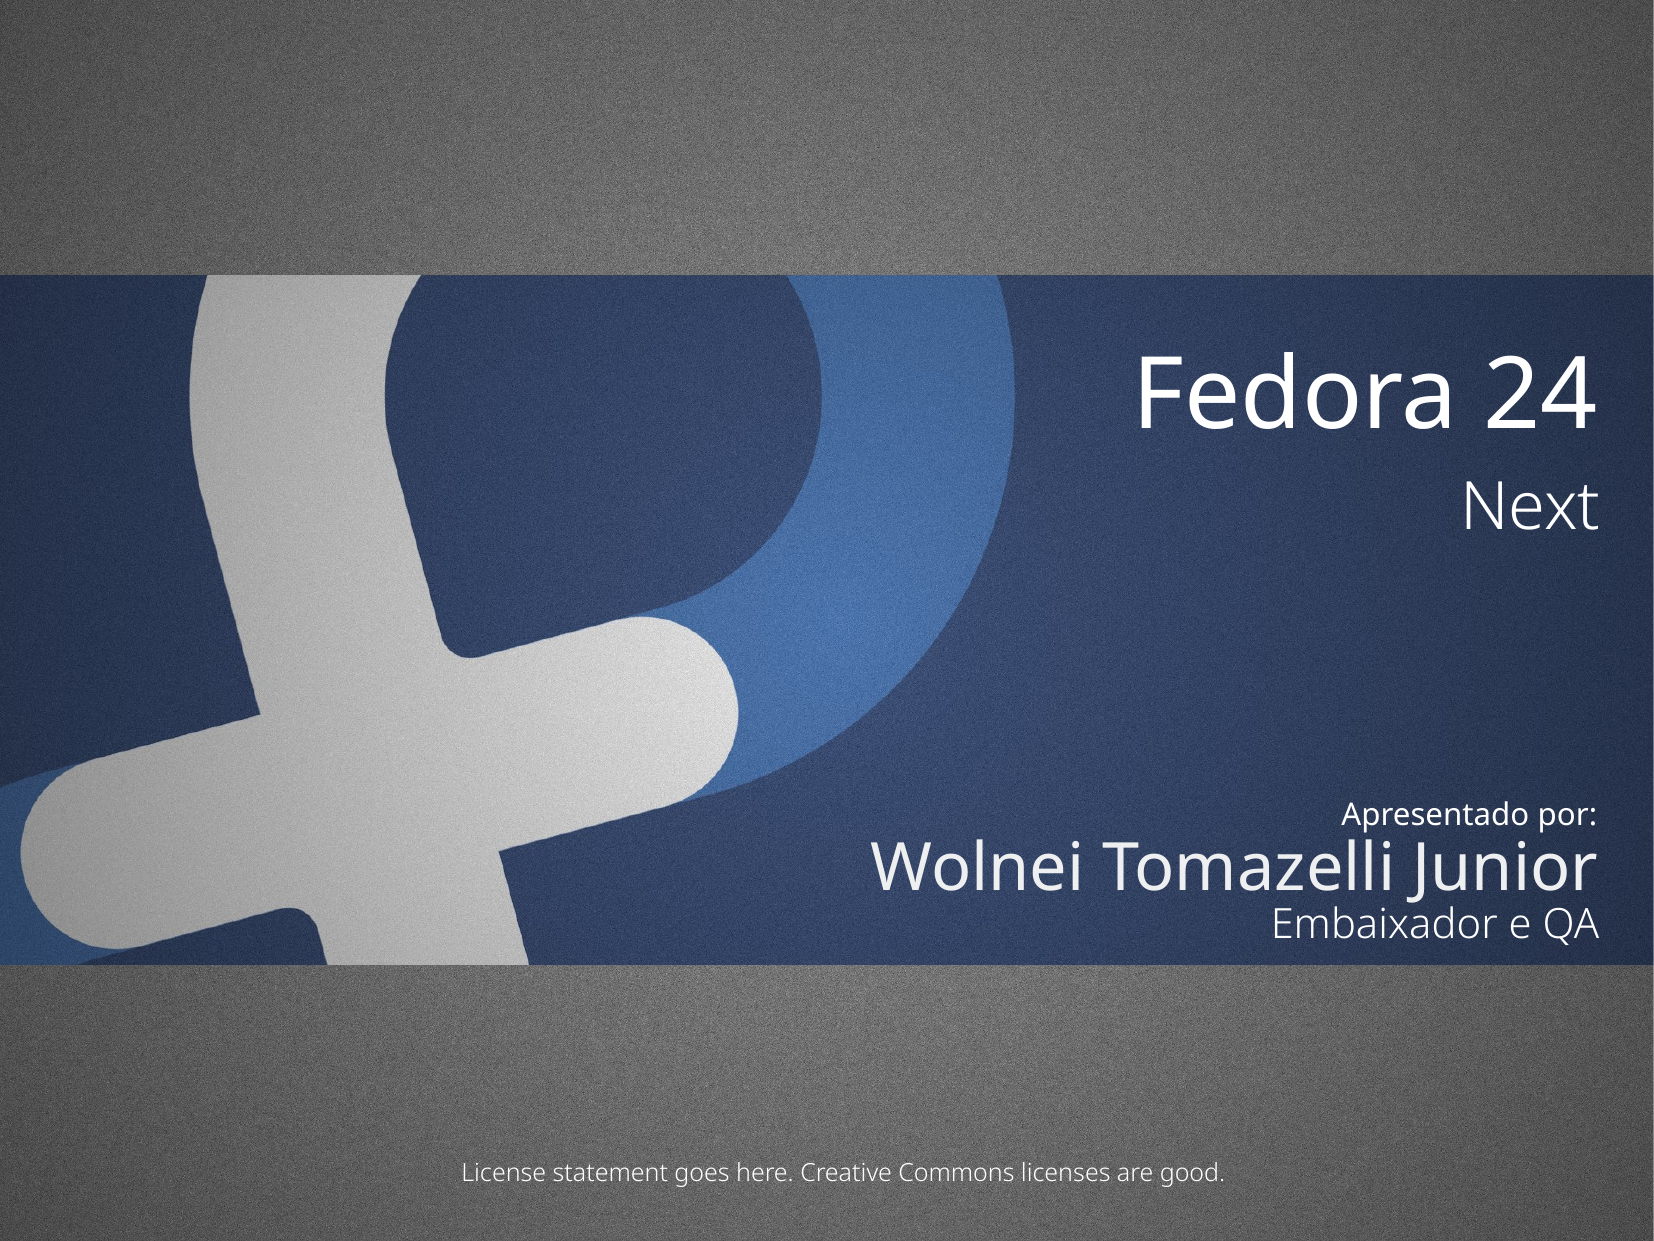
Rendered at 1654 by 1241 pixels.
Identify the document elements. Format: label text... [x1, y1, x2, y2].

subtitle Next [442, 457, 1601, 621]
title Fedora 24 [248, 330, 1599, 449]
text_box Wolnei Tomazelli Junior [649, 820, 1615, 887]
text_box Embaixador e QA [531, 887, 1615, 958]
picture [0, 0, 1654, 1241]
text_box License statement goes here. Creative Commons licenses are good. [75, 1126, 1613, 1197]
text_box Apresentado por: [797, 784, 1613, 855]
